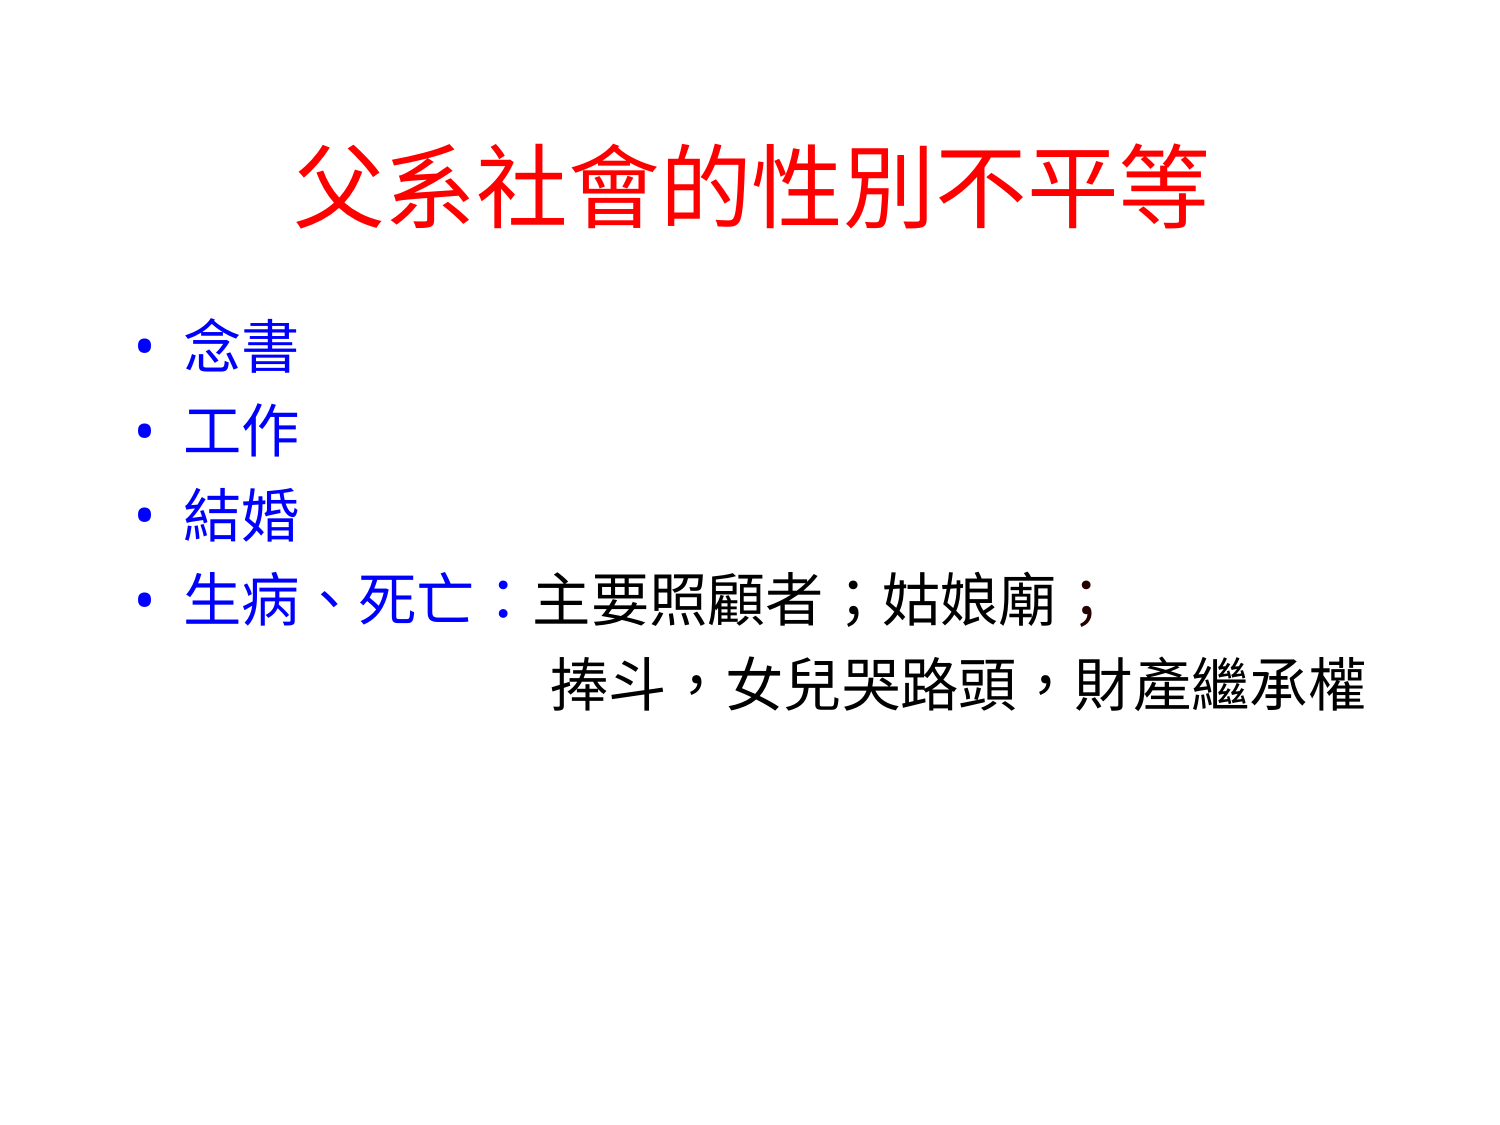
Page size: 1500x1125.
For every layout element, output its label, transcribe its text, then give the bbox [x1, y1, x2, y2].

list 念書 工作 結婚 生病、死亡：主要照顧者；姑娘廟； 捧斗，女兒哭路頭，財產繼承權 [112, 302, 1463, 757]
title 父系社會的性別不平等 [76, 113, 1427, 257]
